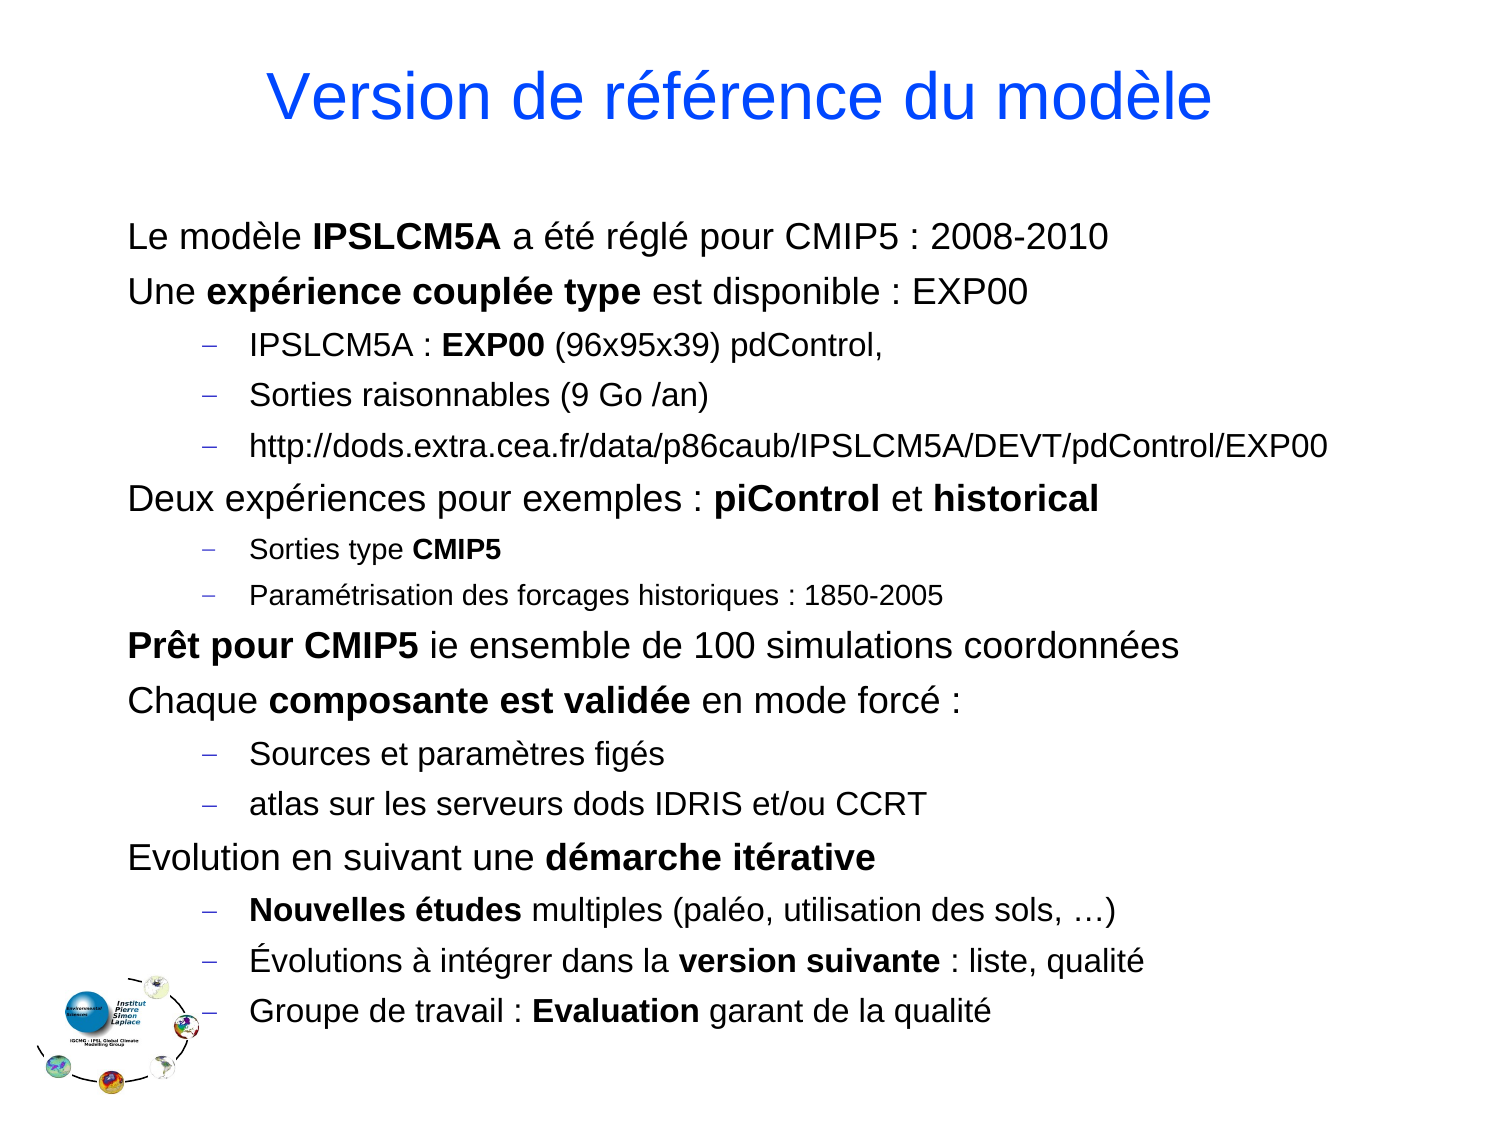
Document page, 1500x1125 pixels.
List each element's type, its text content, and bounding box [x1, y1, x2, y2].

text_box Version de référence du modèle [75, 45, 1426, 233]
list Le modèle IPSLCM5A a été réglé pour CMIP5 : 2008-2010 Une expérience couplée type est disponible : EXP00 IPSLCM5A : EXP00 (96x95x39) pdControl, Sorties raisonnables (9 Go /an) http://dods.extra.cea.fr/data/p86caub/IPSLCM5A/DEVT/pdControl/EXP00 Deux expériences pour exemples : piControl et historical Sorties type CMIP5 Paramétrisation des forcages historiques : 1850-2005 Prêt pour CMIP5 ie ensemble de 100 simulations coordonnées Chaque composante est validée en mode forcé : Sources et paramètres figés atlas sur les serveurs dods IDRIS et/ou CCRT Evolution en suivant une démarche itérative Nouvelles études multiples (paléo, utilisation des sols, …) Évolutions à intégrer dans la version suivante : liste, qualité Groupe de travail : Evaluation garant de la qualité [112, 207, 1388, 1089]
picture [65, 990, 112, 1048]
picture [97, 1069, 125, 1095]
picture [44, 1054, 72, 1079]
